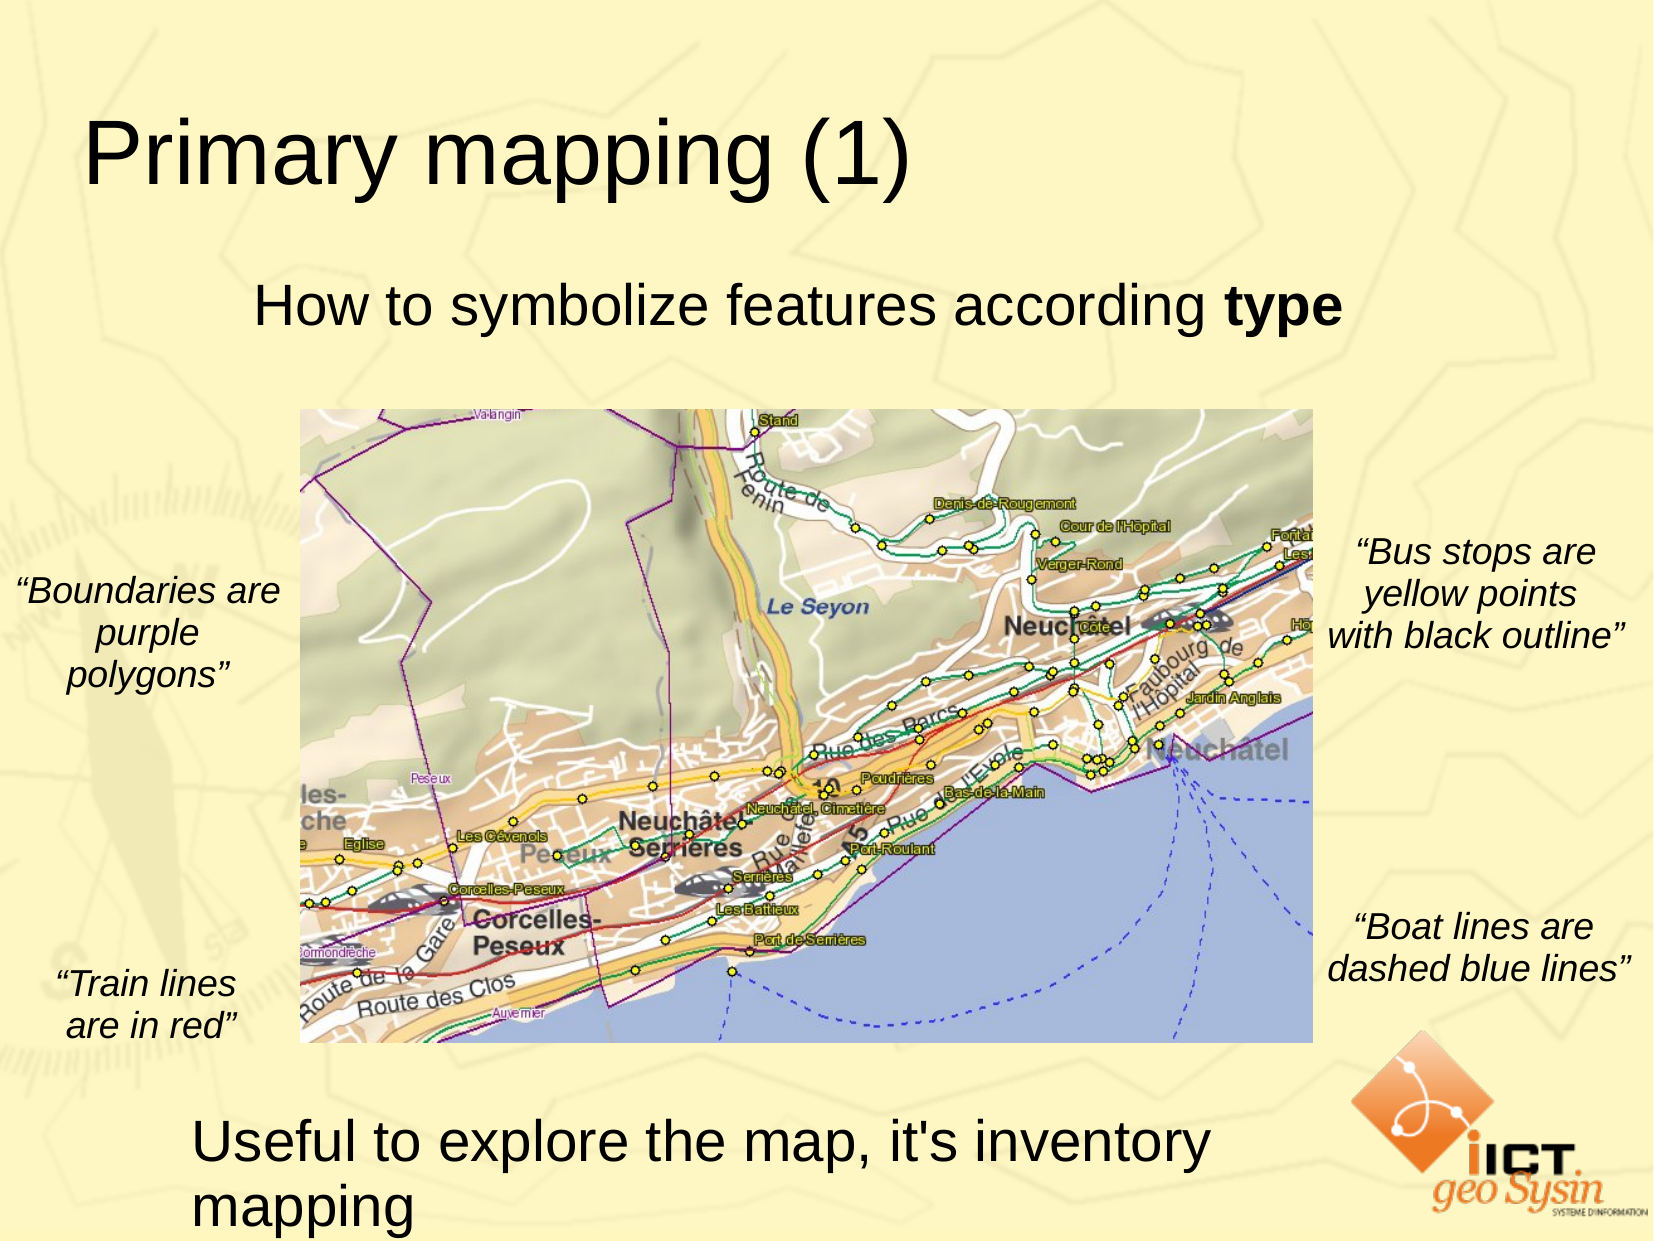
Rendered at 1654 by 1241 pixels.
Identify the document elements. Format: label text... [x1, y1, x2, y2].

text_box “Bus stops are yellow points with black outline” [1312, 522, 1651, 713]
picture [0, 0, 1654, 1241]
text_box Useful to explore the map, it's inventory mapping [177, 1101, 1467, 1182]
text_box “Boundaries are purple polygons” [0, 562, 301, 704]
text_box “Train lines are in red” [40, 955, 263, 1054]
text_box “Boat lines are dashed blue lines” [1312, 898, 1646, 998]
text_box How to symbolize features according type [238, 265, 1359, 358]
title Primary mapping (1) [82, 49, 1571, 257]
